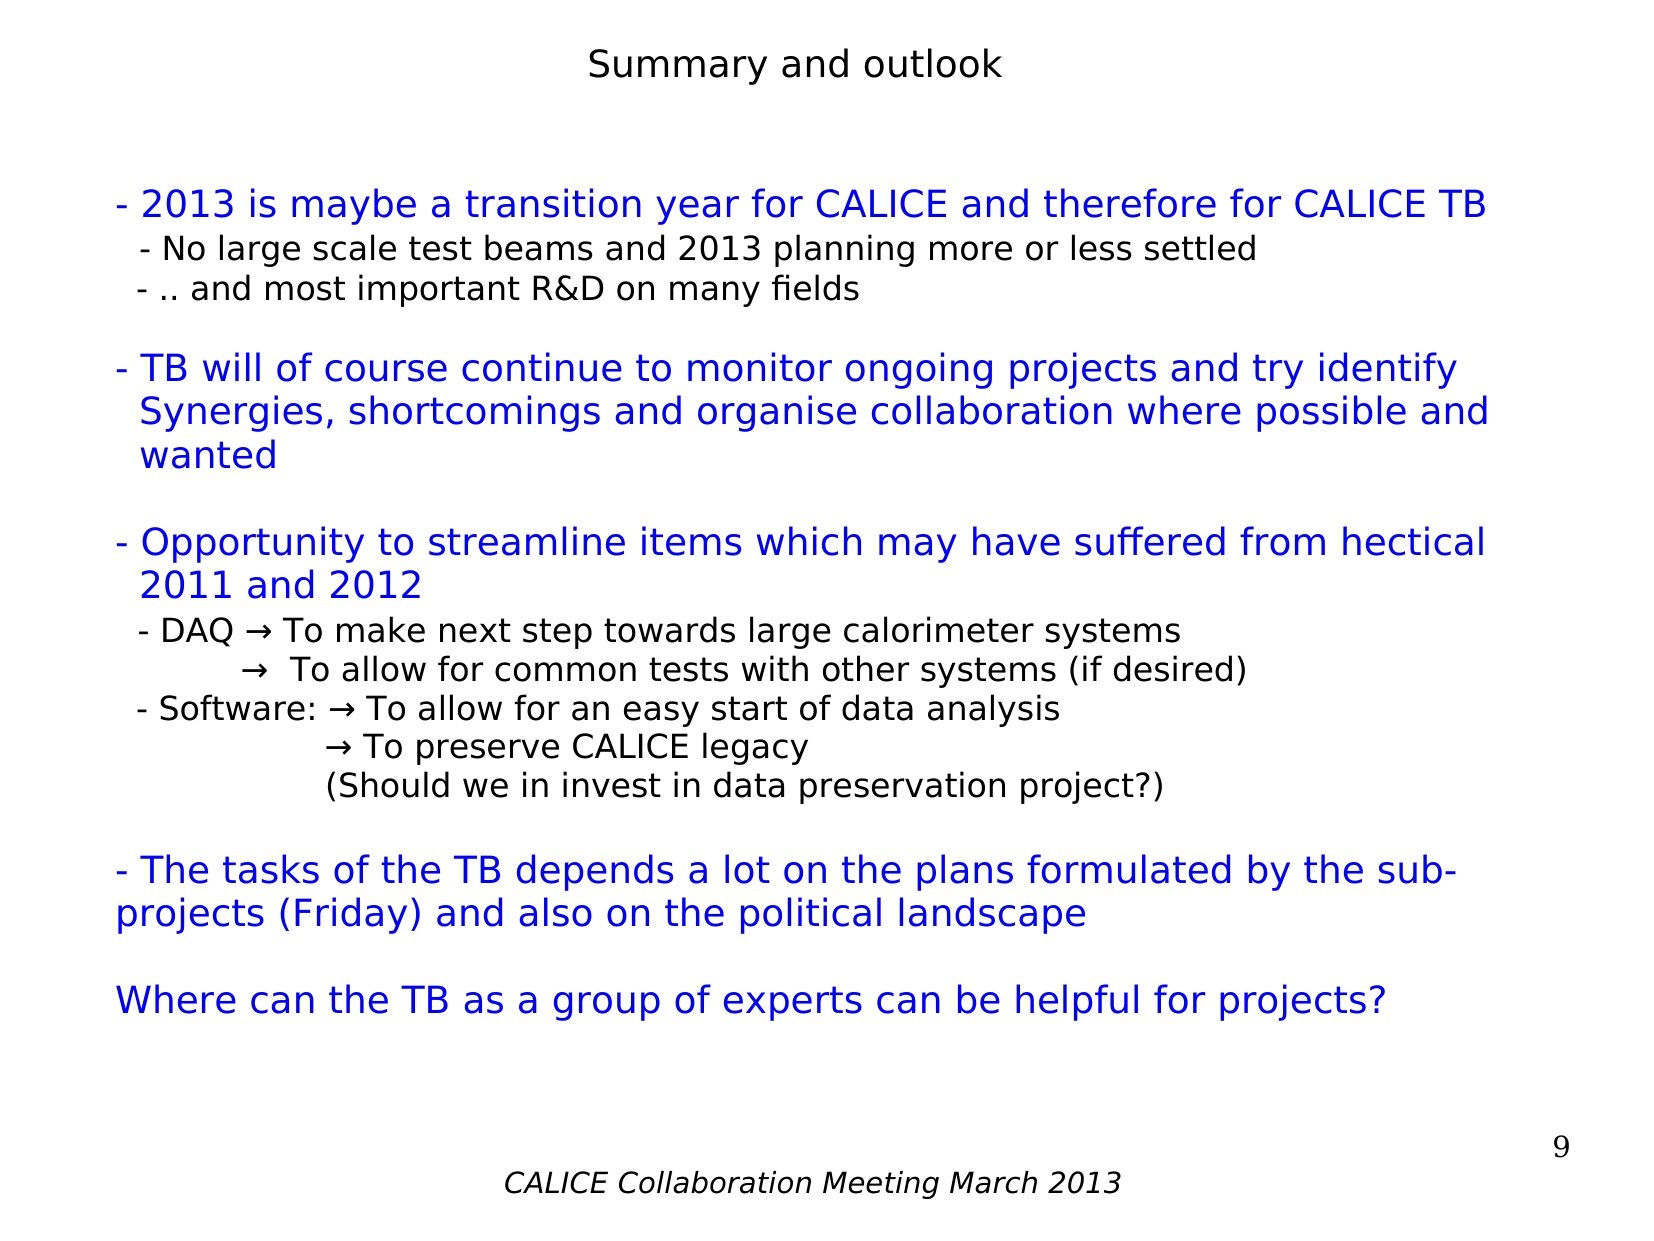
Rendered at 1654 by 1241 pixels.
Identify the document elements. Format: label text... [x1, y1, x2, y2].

text_box - 2013 is maybe a transition year for CALICE and therefore for CALICE TB - No large scale test beams and 2013 planning more or less settled - .. and most important R&D on many fields - TB will of course continue to monitor ongoing projects and try identify Synergies, shortcomings and organise collaboration where possible and wanted - Opportunity to streamline items which may have suffered from hectical 2011 and 2012 - DAQ → To make next step towards large calorimeter systems → To allow for common tests with other systems (if desired) - Software: → To allow for an easy start of data analysis → To preserve CALICE legacy (Should we in invest in data preservation project?) - The tasks of the TB depends a lot on the plans formulated by the sub-projects (Friday) and also on the political landscape Where can the TB as a group of experts can be helpful for projects? [100, 175, 1521, 1032]
text_box Summary and outlook [572, 35, 1018, 94]
